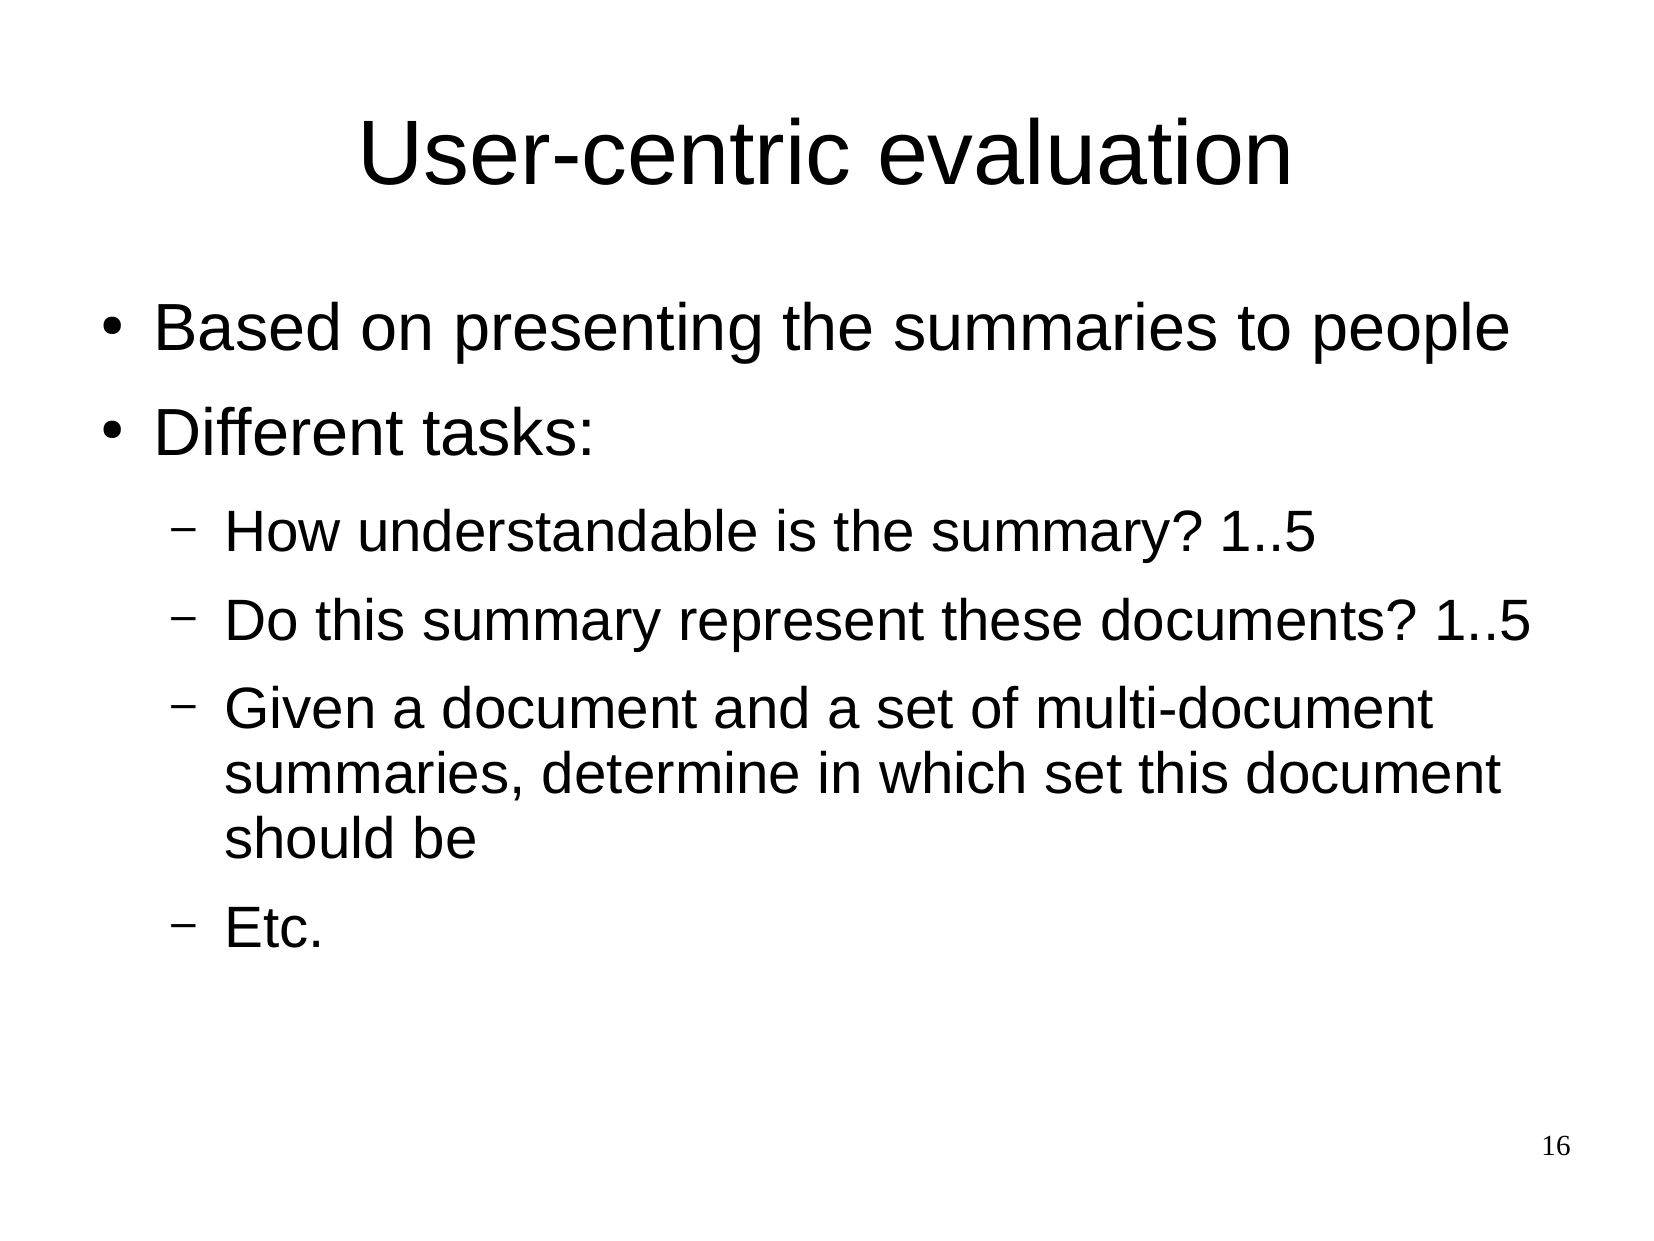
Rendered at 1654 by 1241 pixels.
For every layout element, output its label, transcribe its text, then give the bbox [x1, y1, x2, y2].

title User-centric evaluation [82, 49, 1571, 257]
list Based on presenting the summaries to people Different tasks: How understandable is the summary? 1..5 Do this summary represent these documents? 1..5 Given a document and a set of multi-document summaries, determine in which set this document should be Etc. [82, 290, 1571, 1010]
